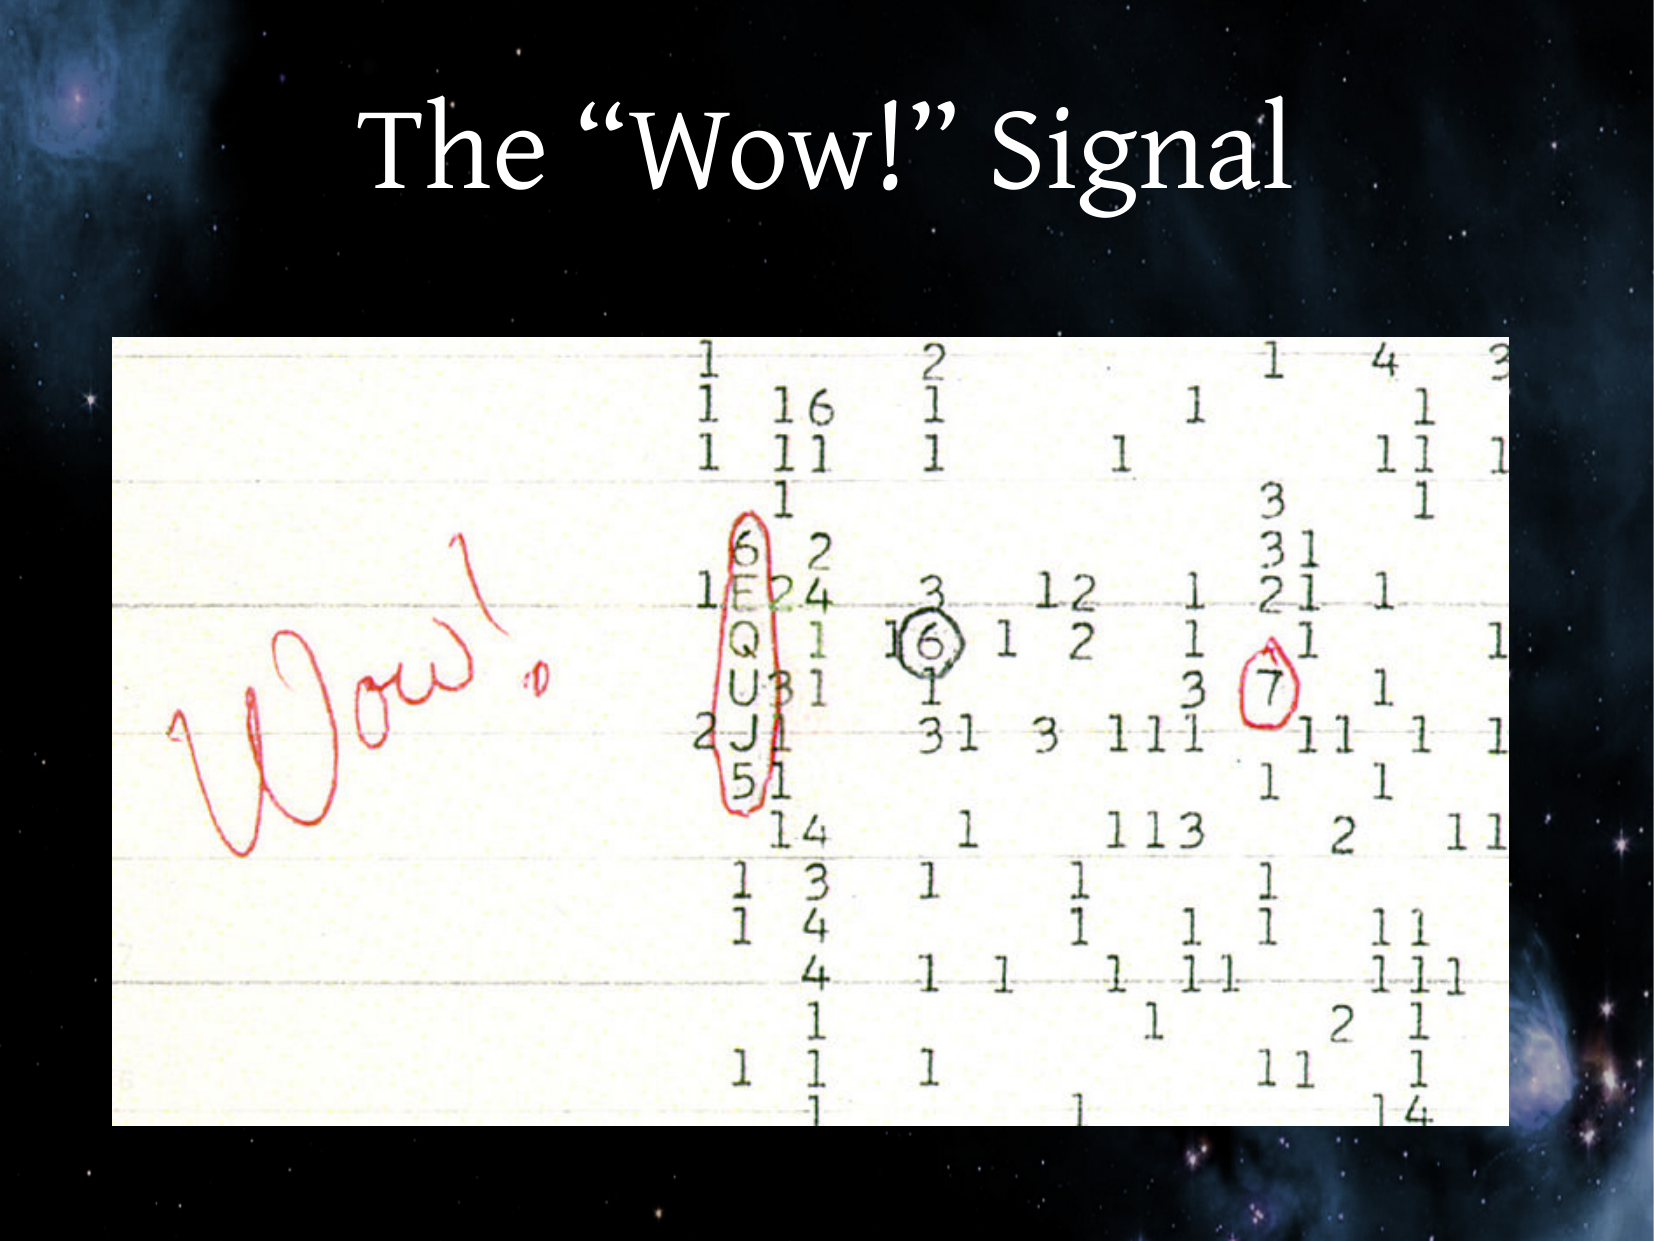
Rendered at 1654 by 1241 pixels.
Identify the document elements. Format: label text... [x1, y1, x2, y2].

title The “Wow!” Signal [82, 49, 1571, 257]
picture [0, 0, 1654, 1241]
